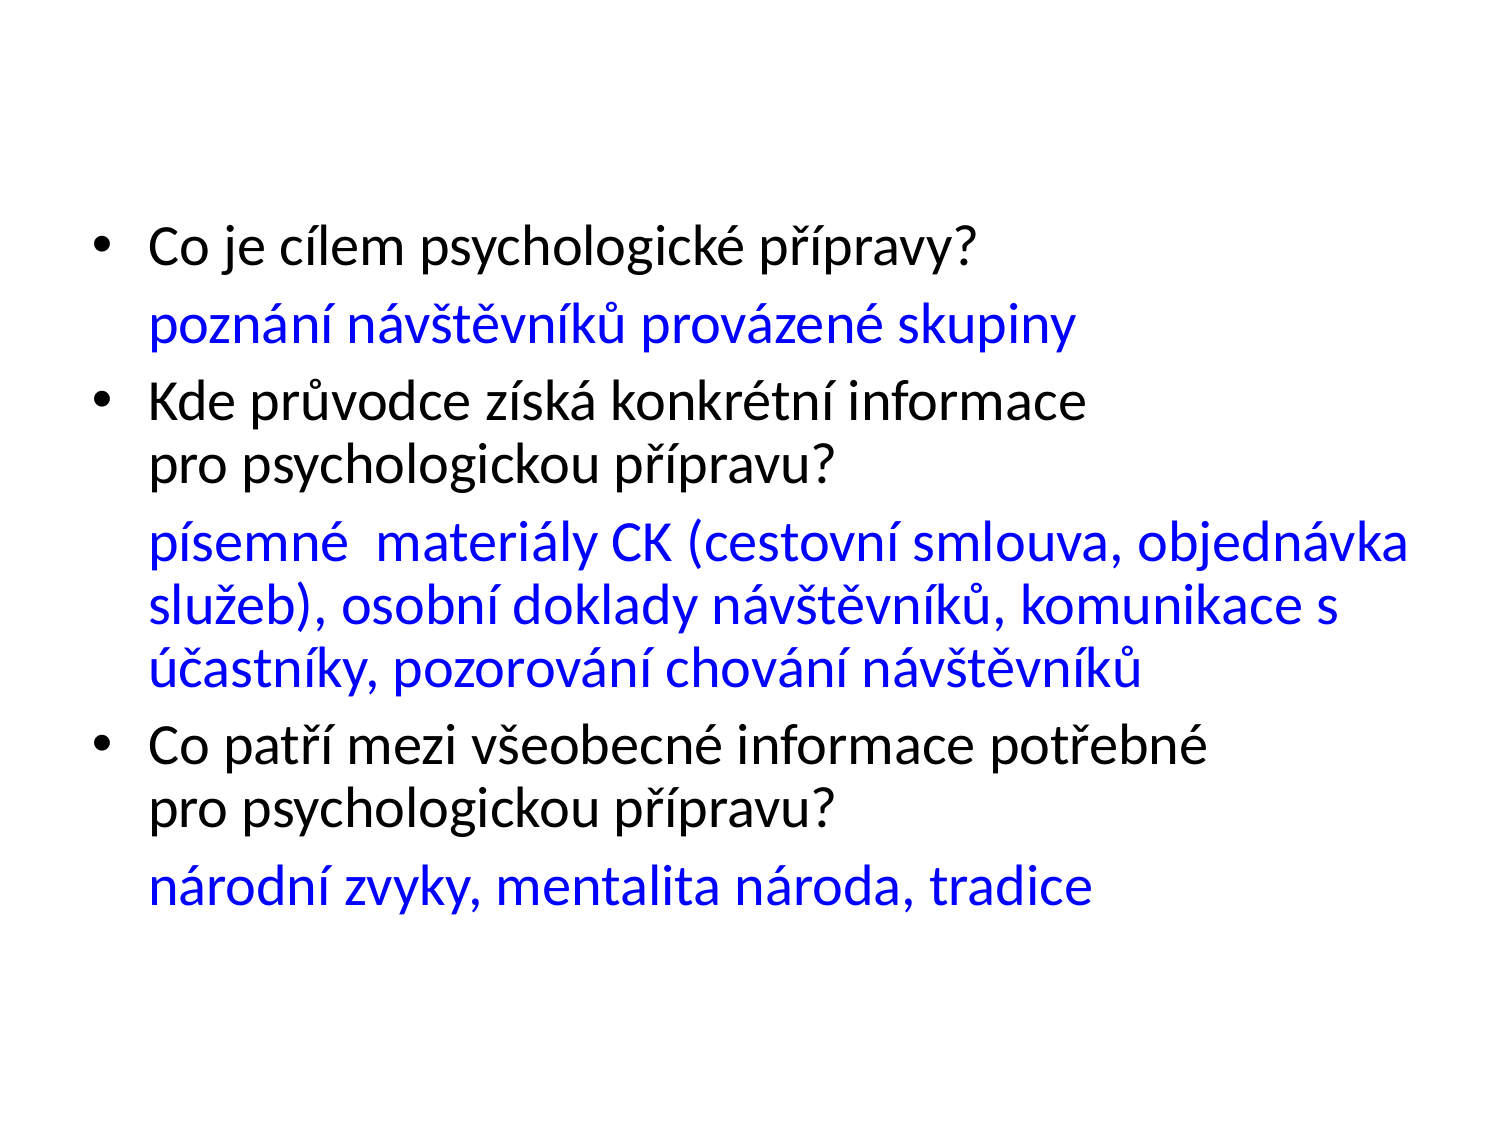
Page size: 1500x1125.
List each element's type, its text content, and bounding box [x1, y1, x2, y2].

list Co je cílem psychologické přípravy? poznání návštěvníků provázené skupiny Kde průvodce získá konkrétní informace pro psychologickou přípravu? písemné materiály CK (cestovní smlouva, objednávka služeb), osobní doklady návštěvníků, komunikace s účastníky, pozorování chování návštěvníků Co patří mezi všeobecné informace potřebné pro psychologickou přípravu? národní zvyky, mentalita národa, tradice [76, 207, 1427, 1010]
